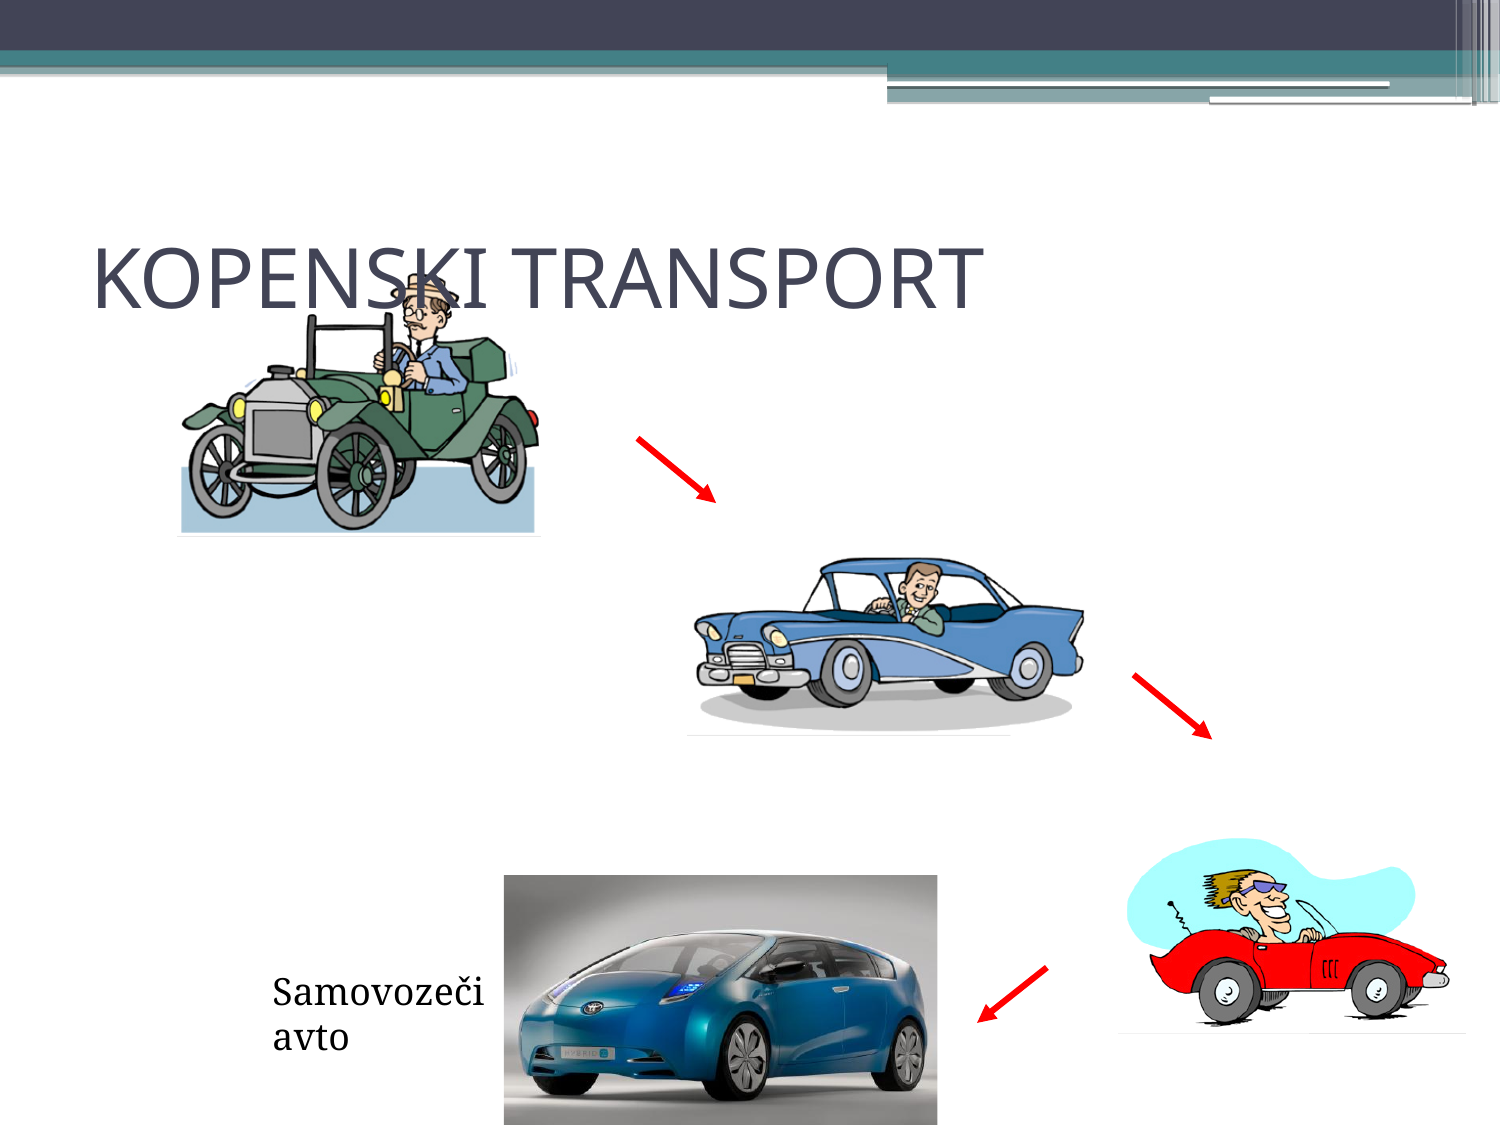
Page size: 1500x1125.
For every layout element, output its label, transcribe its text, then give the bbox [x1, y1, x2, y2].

picture [177, 363, 541, 537]
title KOPENSKI TRANSPORT [75, 187, 1425, 363]
picture [687, 553, 1100, 736]
picture [503, 875, 938, 1125]
text_box Samovozeči avto [257, 960, 504, 1066]
picture [1118, 830, 1466, 1034]
